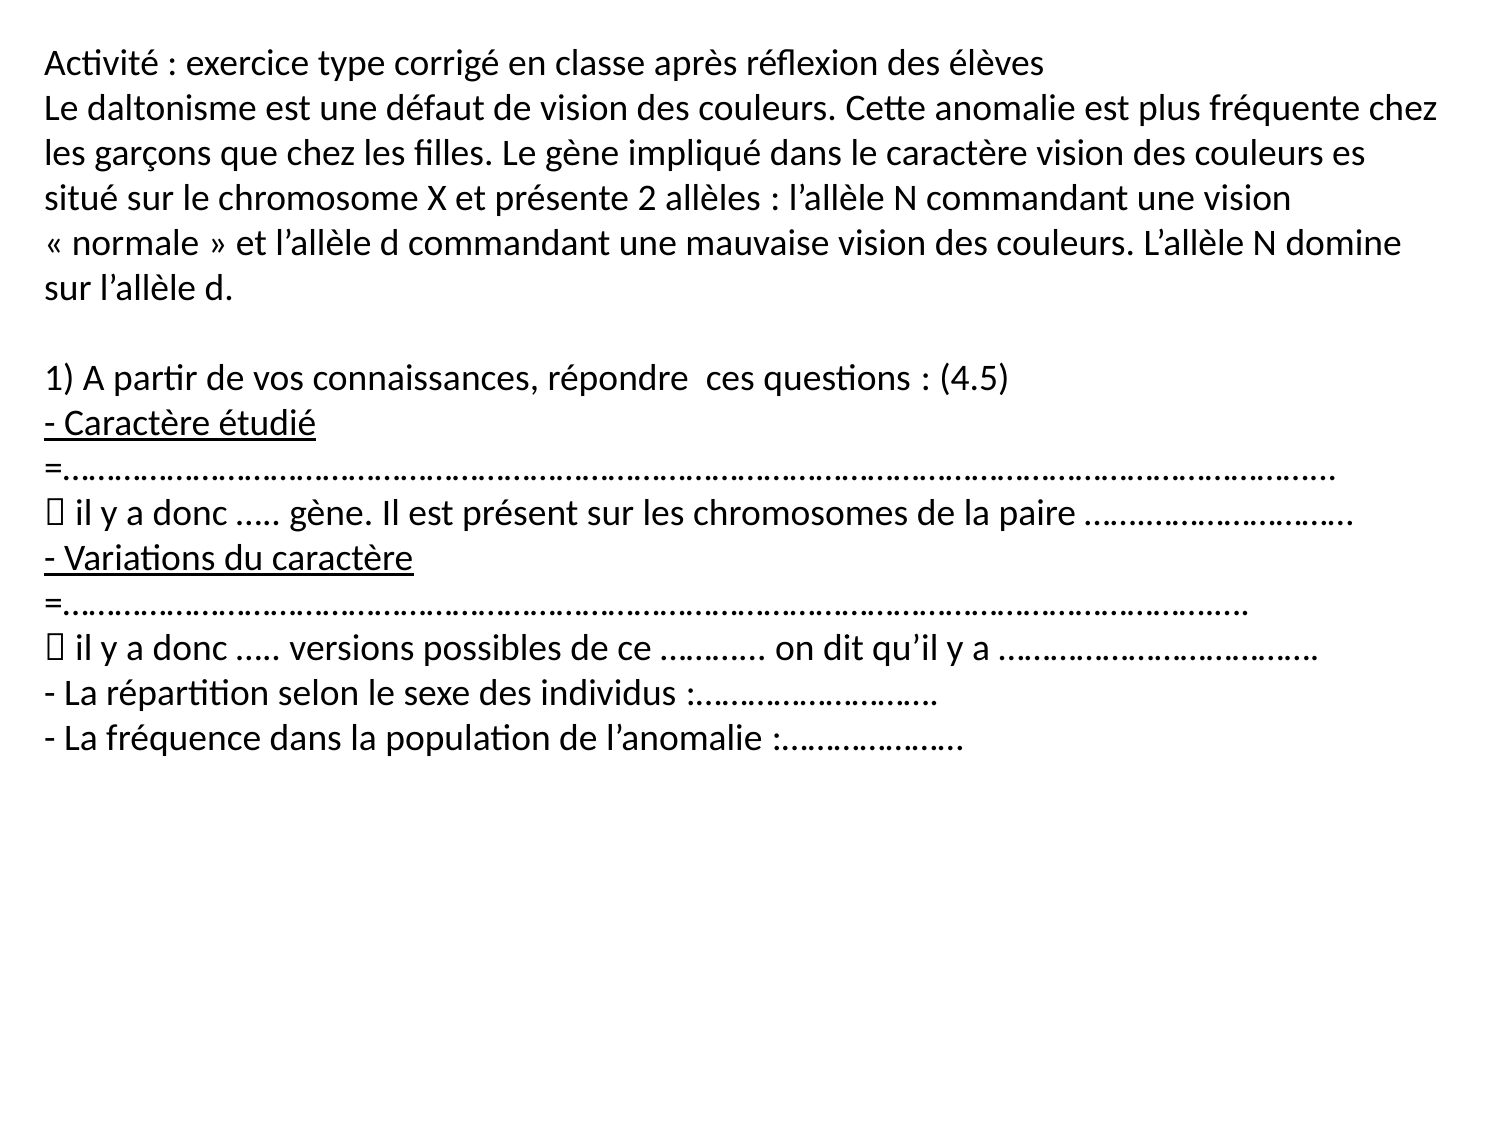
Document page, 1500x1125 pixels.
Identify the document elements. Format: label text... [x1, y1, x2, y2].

text_box Activité : exercice type corrigé en classe après réflexion des élèves Le daltonisme est une défaut de vision des couleurs. Cette anomalie est plus fréquente chez les garçons que chez les filles. Le gène impliqué dans le caractère vision des couleurs es situé sur le chromosome X et présente 2 allèles : l’allèle N commandant une vision « normale » et l’allèle d commandant une mauvaise vision des couleurs. L’allèle N domine sur l’allèle d. 1) A partir de vos connaissances, répondre ces questions : (4.5) - Caractère étudié =………………………………………………………………………………………………………………………………...  il y a donc ….. gène. Il est présent sur les chromosomes de la paire …….…………………… - Variations du caractère =…………………………………………………………………………………………………………………….….  il y a donc ….. versions possibles de ce ………... on dit qu’il y a ………………………………. - La répartition selon le sexe des individus :………………………. - La fréquence dans la population de l’anomalie :………………… [29, 30, 1459, 811]
